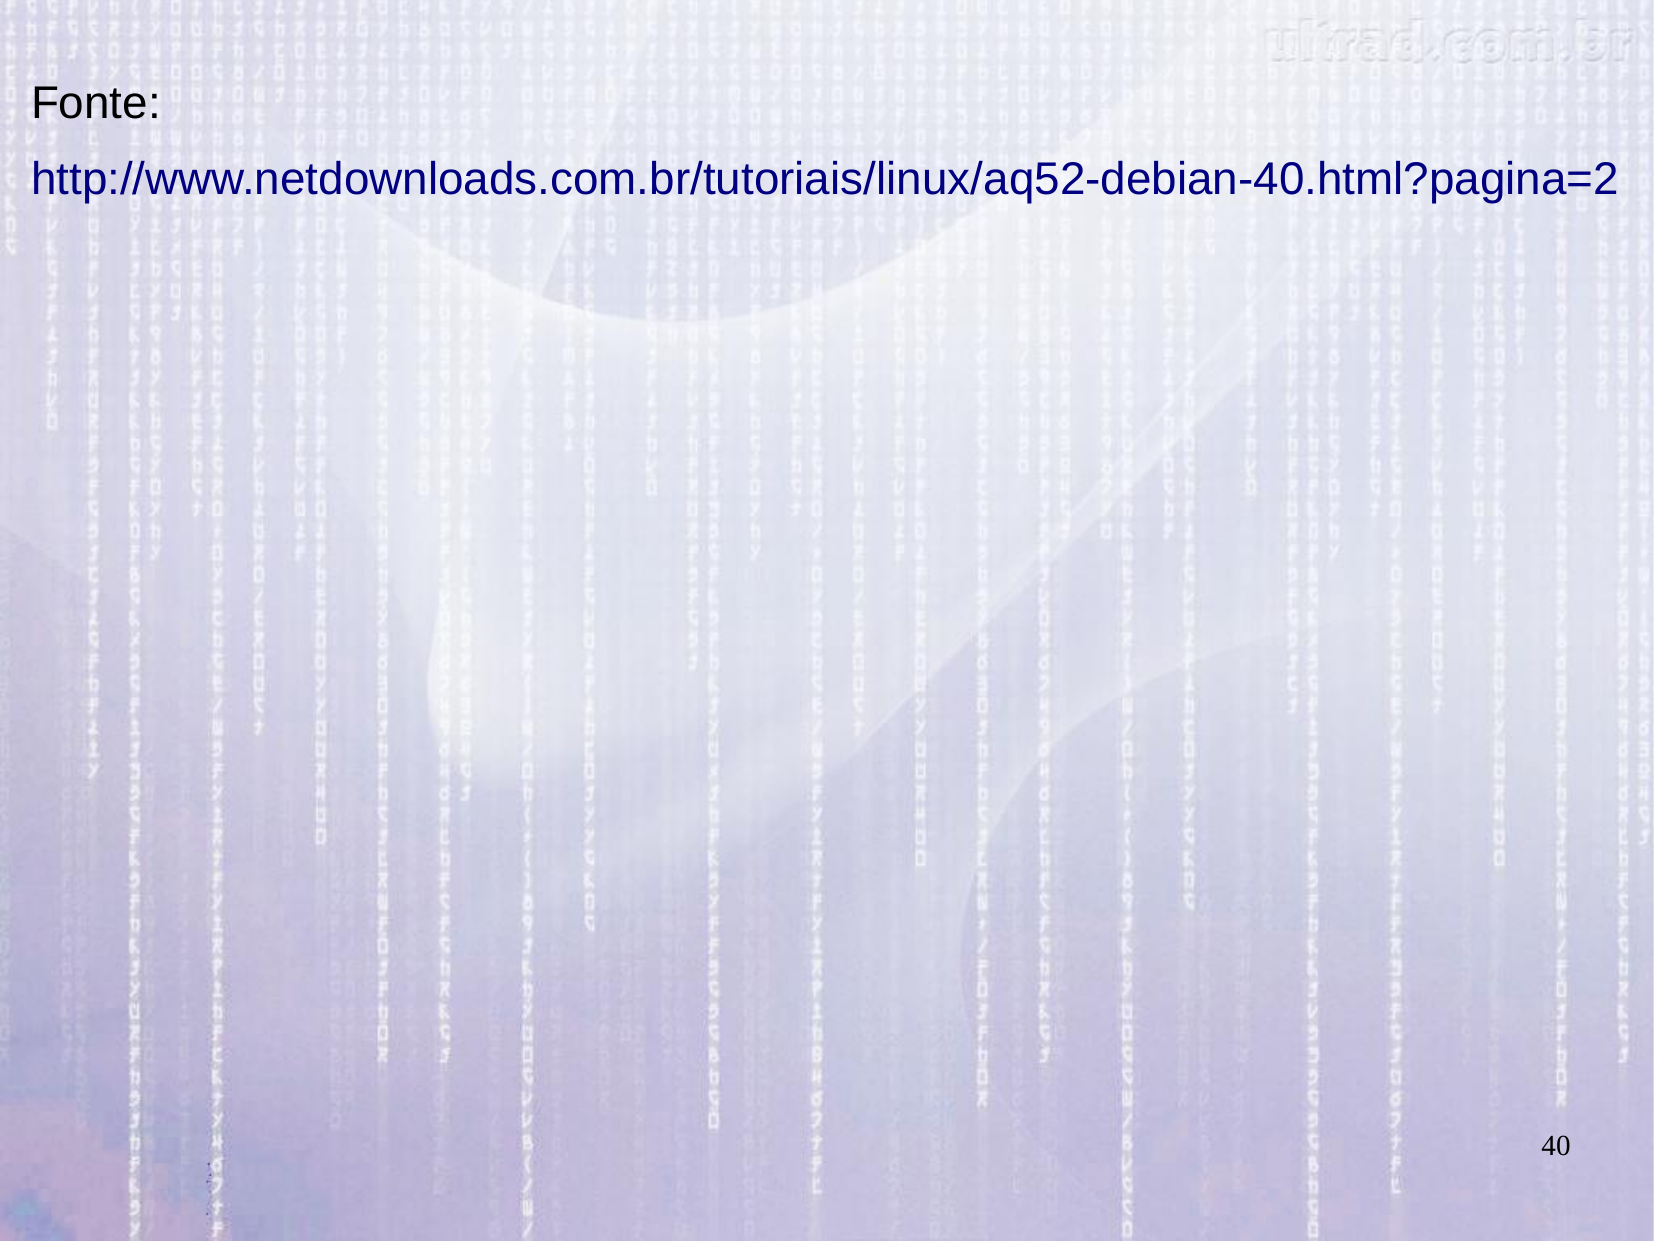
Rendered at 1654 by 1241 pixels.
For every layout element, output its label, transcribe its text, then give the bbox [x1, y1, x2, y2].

text_box Fonte: http://www.netdownloads.com.br/tutoriais/linux/aq52-debian-40.html?pagina=2 [16, 69, 1636, 212]
picture [0, 0, 1654, 1241]
